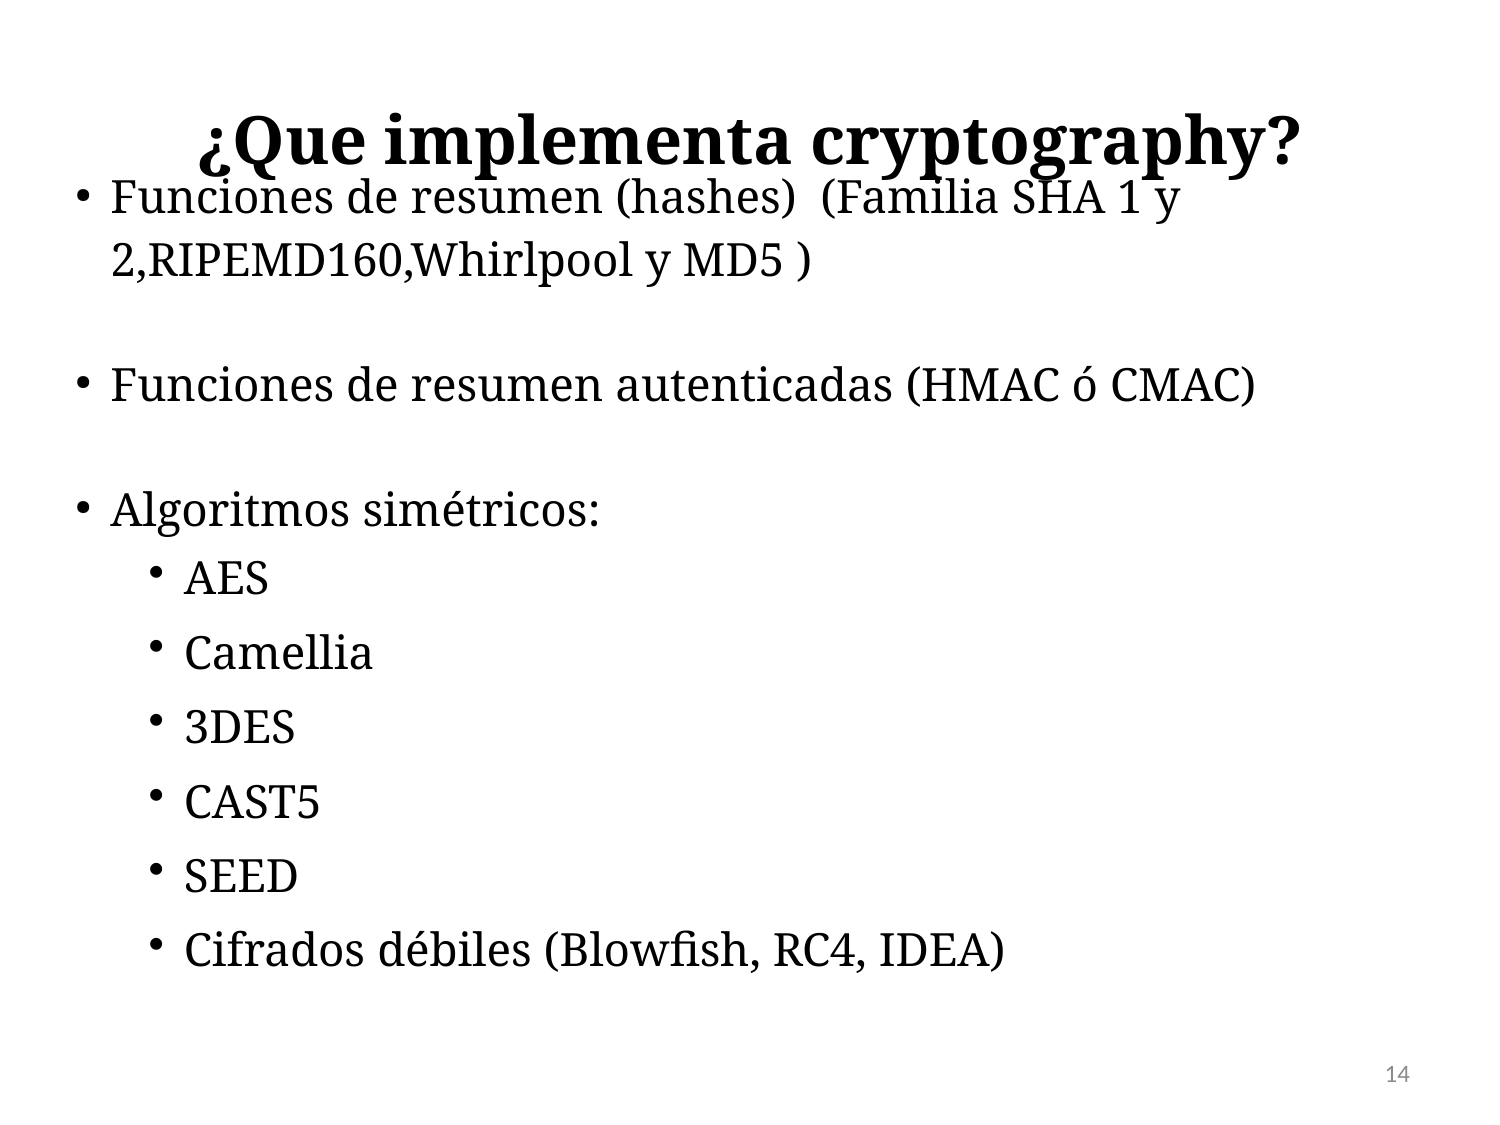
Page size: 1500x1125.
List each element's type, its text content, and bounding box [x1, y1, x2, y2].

subtitle Funciones de resumen (hashes) (Familia SHA 1 y 2,RIPEMD160,Whirlpool y MD5 ) Funciones de resumen autenticadas (HMAC ó CMAC) Algoritmos simétricos: AES Camellia 3DES CAST5 SEED Cifrados débiles (Blowfish, RC4, IDEA) [75, 232, 1425, 988]
title ¿Que implementa cryptography? [75, 45, 1425, 232]
